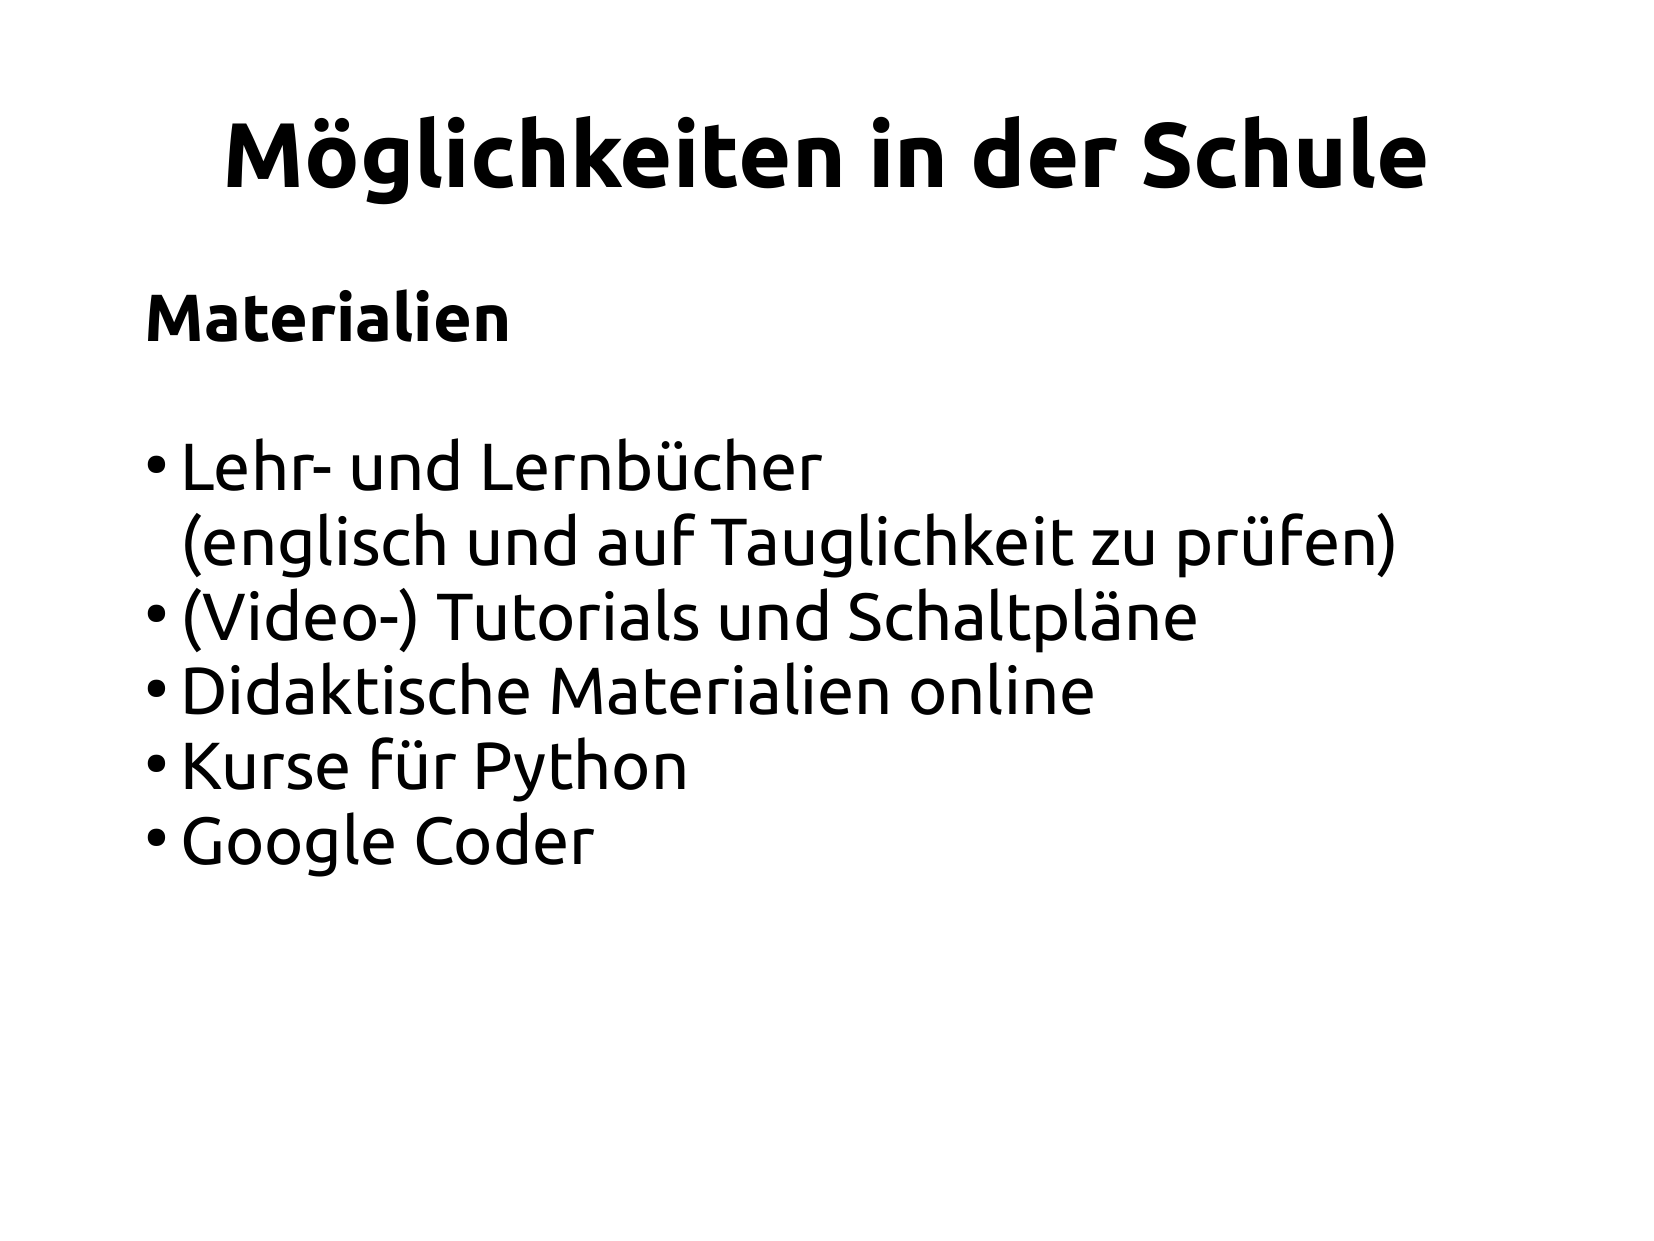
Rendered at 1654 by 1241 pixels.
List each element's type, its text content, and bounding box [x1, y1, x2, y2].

text_box Materialien Lehr- und Lernbücher (englisch und auf Tauglichkeit zu prüfen) (Video-) Tutorials und Schaltpläne Didaktische Materialien online Kurse für Python Google Coder [129, 271, 1619, 1182]
title Möglichkeiten in der Schule [82, 49, 1571, 257]
